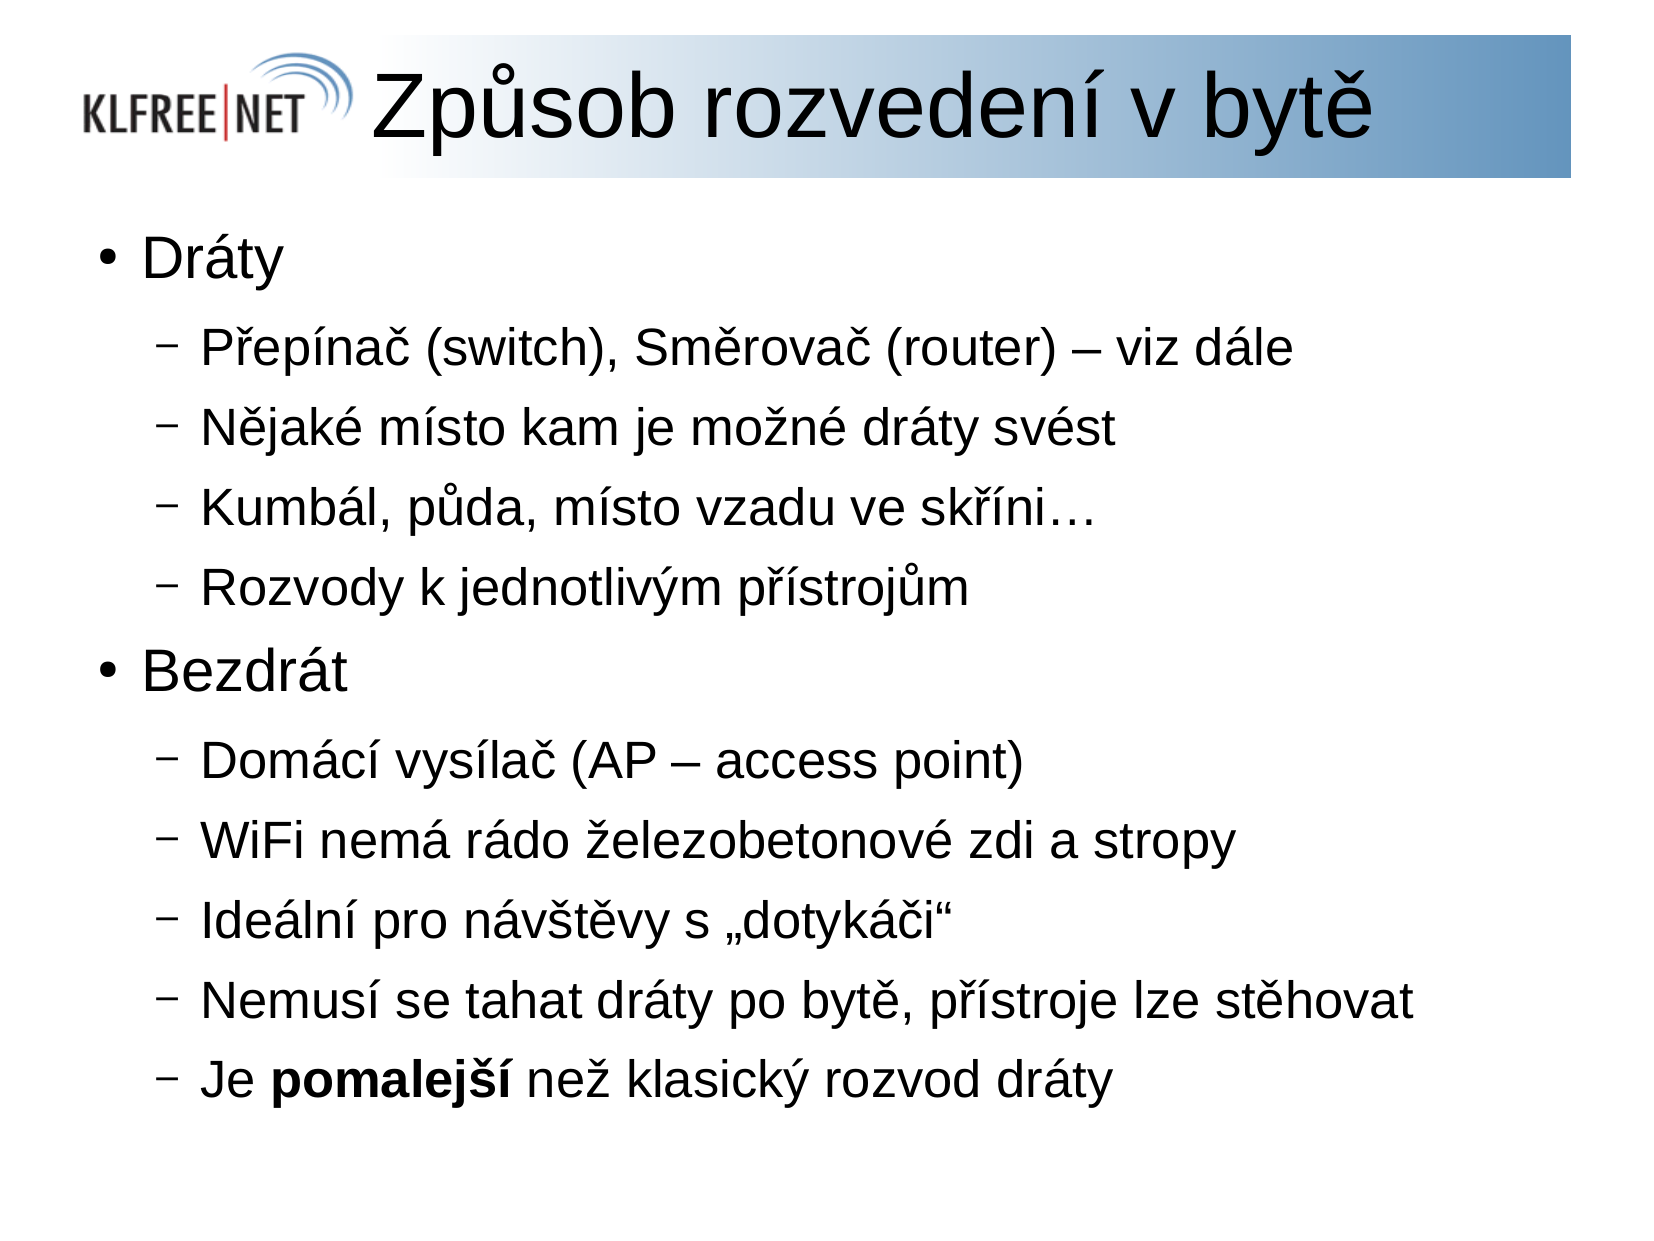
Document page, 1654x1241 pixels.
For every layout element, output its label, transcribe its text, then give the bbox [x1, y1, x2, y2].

list Dráty Přepínač (switch), Směrovač (router) – viz dále Nějaké místo kam je možné dráty svést Kumbál, půda, místo vzadu ve skříni… Rozvody k jednotlivým přístrojům Bezdrát Domácí vysílač (AP – access point) WiFi nemá rádo železobetonové zdi a stropy Ideální pro návštěvy s „dotykáči“ Nemusí se tahat dráty po bytě, přístroje lze stěhovat Je pomalejší než klasický rozvod dráty [82, 224, 1571, 1111]
title Způsob rozvedení v bytě [371, 47, 1560, 166]
picture [59, 11, 372, 201]
